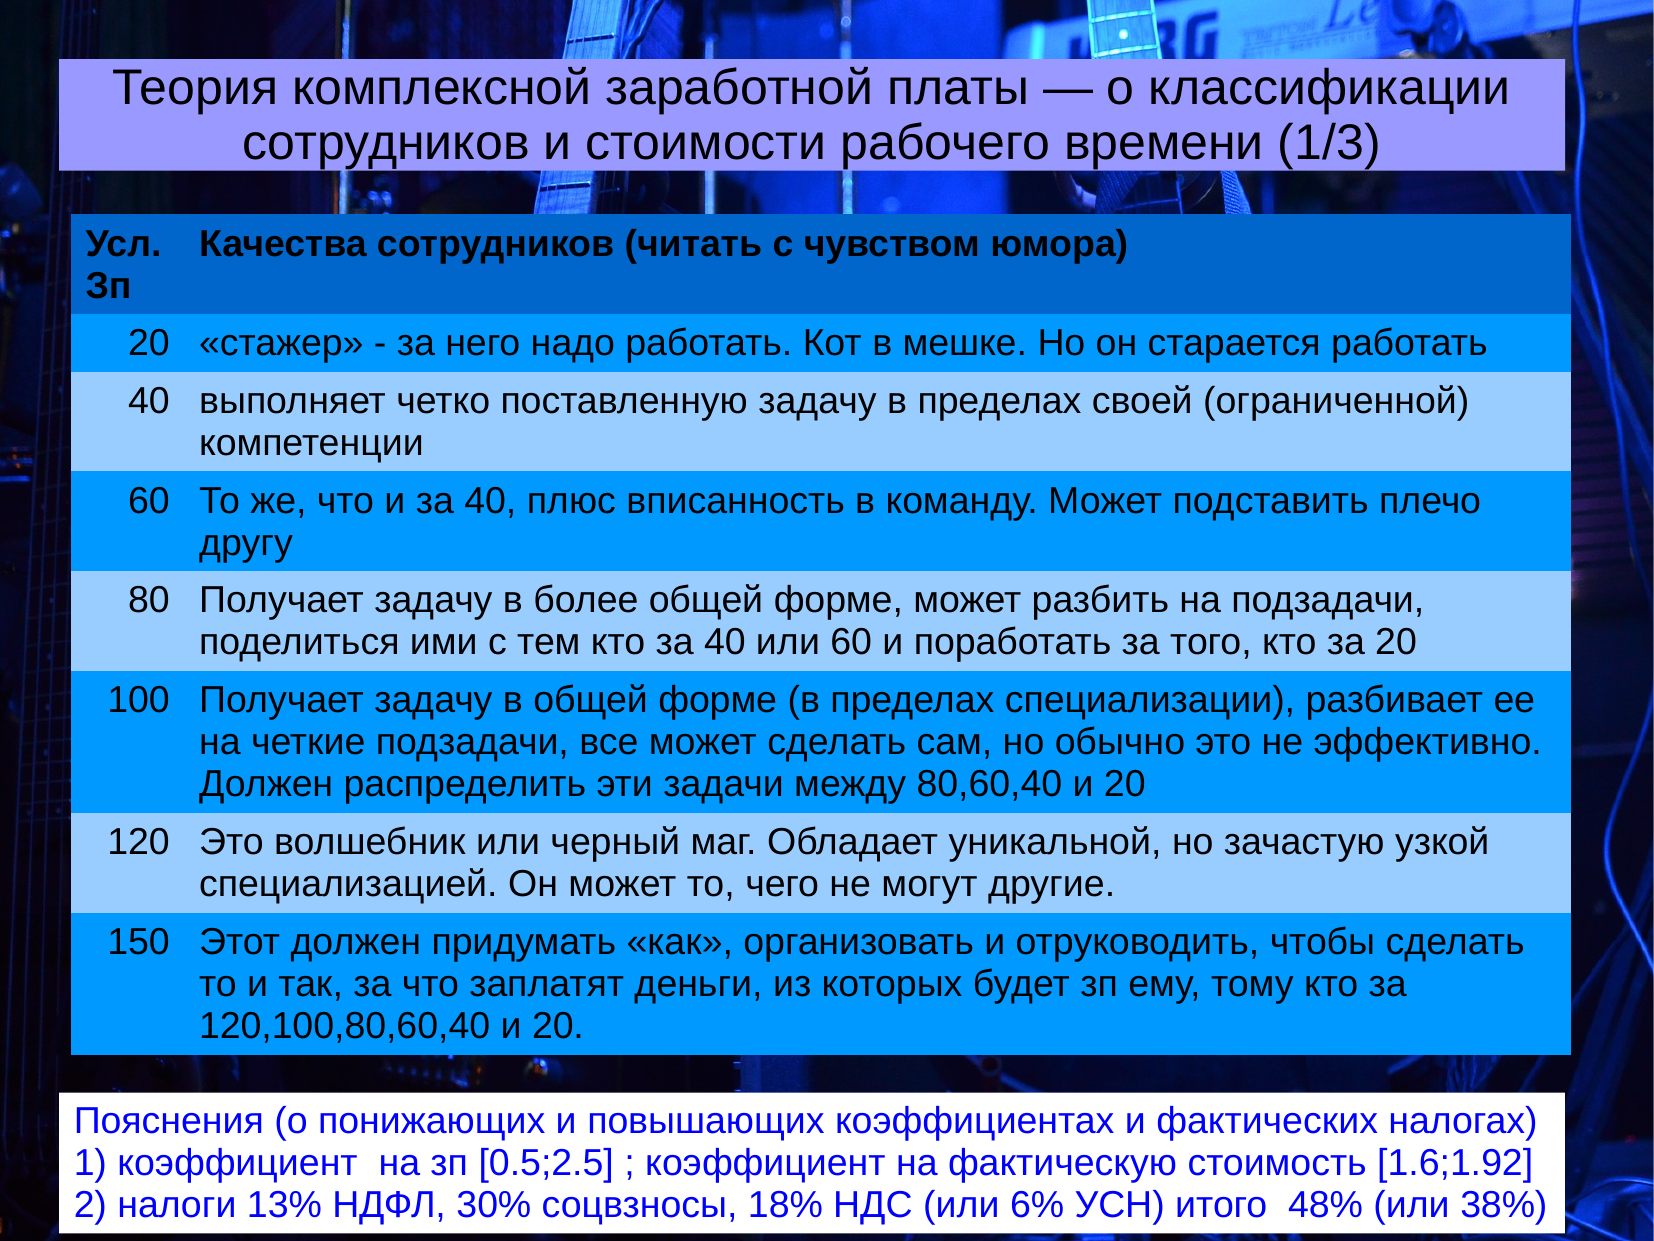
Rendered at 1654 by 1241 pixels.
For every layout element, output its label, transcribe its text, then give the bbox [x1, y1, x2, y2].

table_cell 120 [71, 813, 184, 913]
table_header Усл. Зп [71, 214, 184, 314]
table_header Качества сотрудников (читать с чувством юмора) [184, 214, 1571, 314]
table_cell «стажер» - за него надо работать. Кот в мешке. Но он старается работать [184, 314, 1571, 372]
table_cell выполняет четко поставленную задачу в пределах своей (ограниченной) компетенции [184, 372, 1571, 471]
table_cell Этот должен придумать «как», организовать и отруководить, чтобы сделать то и так, за что заплатят деньги, из которых будет зп ему, тому кто за 120,100,80,60,40 и 20. [184, 913, 1571, 1055]
text_box Пояснения (о понижающих и повышающих коэффициентах и фактических налогах) 1) коэффициент на зп [0.5;2.5] ; коэффициент на фактическую стоимость [1.6;1.92] 2) налоги 13% НДФЛ, 30% соцвзносы, 18% НДС (или 6% УСН) итого 48% (или 38%) [59, 1092, 1565, 1234]
table_cell 150 [71, 913, 184, 1055]
table_cell 80 [71, 571, 184, 671]
table_cell 20 [71, 314, 184, 372]
table_cell Это волшебник или черный маг. Обладает уникальной, но зачастую узкой специализацией. Он может то, чего не могут другие. [184, 813, 1571, 913]
picture [0, 0, 1654, 1241]
table_cell Получает задачу в более общей форме, может разбить на подзадачи, поделиться ими с тем кто за 40 или 60 и поработать за того, кто за 20 [184, 571, 1571, 671]
table_cell 60 [71, 471, 184, 571]
table_cell То же, что и за 40, плюс вписанность в команду. Может подставить плечо другу [184, 471, 1571, 571]
table_cell 40 [71, 372, 184, 471]
table_cell 100 [71, 671, 184, 813]
title Теория комплексной заработной платы — о классификации сотрудников и стоимости рабочего времени (1/3) [59, 59, 1566, 171]
table_cell Получает задачу в общей форме (в пределах специализации), разбивает ее на четкие подзадачи, все может сделать сам, но обычно это не эффективно. Должен распределить эти задачи между 80,60,40 и 20 [184, 671, 1571, 813]
